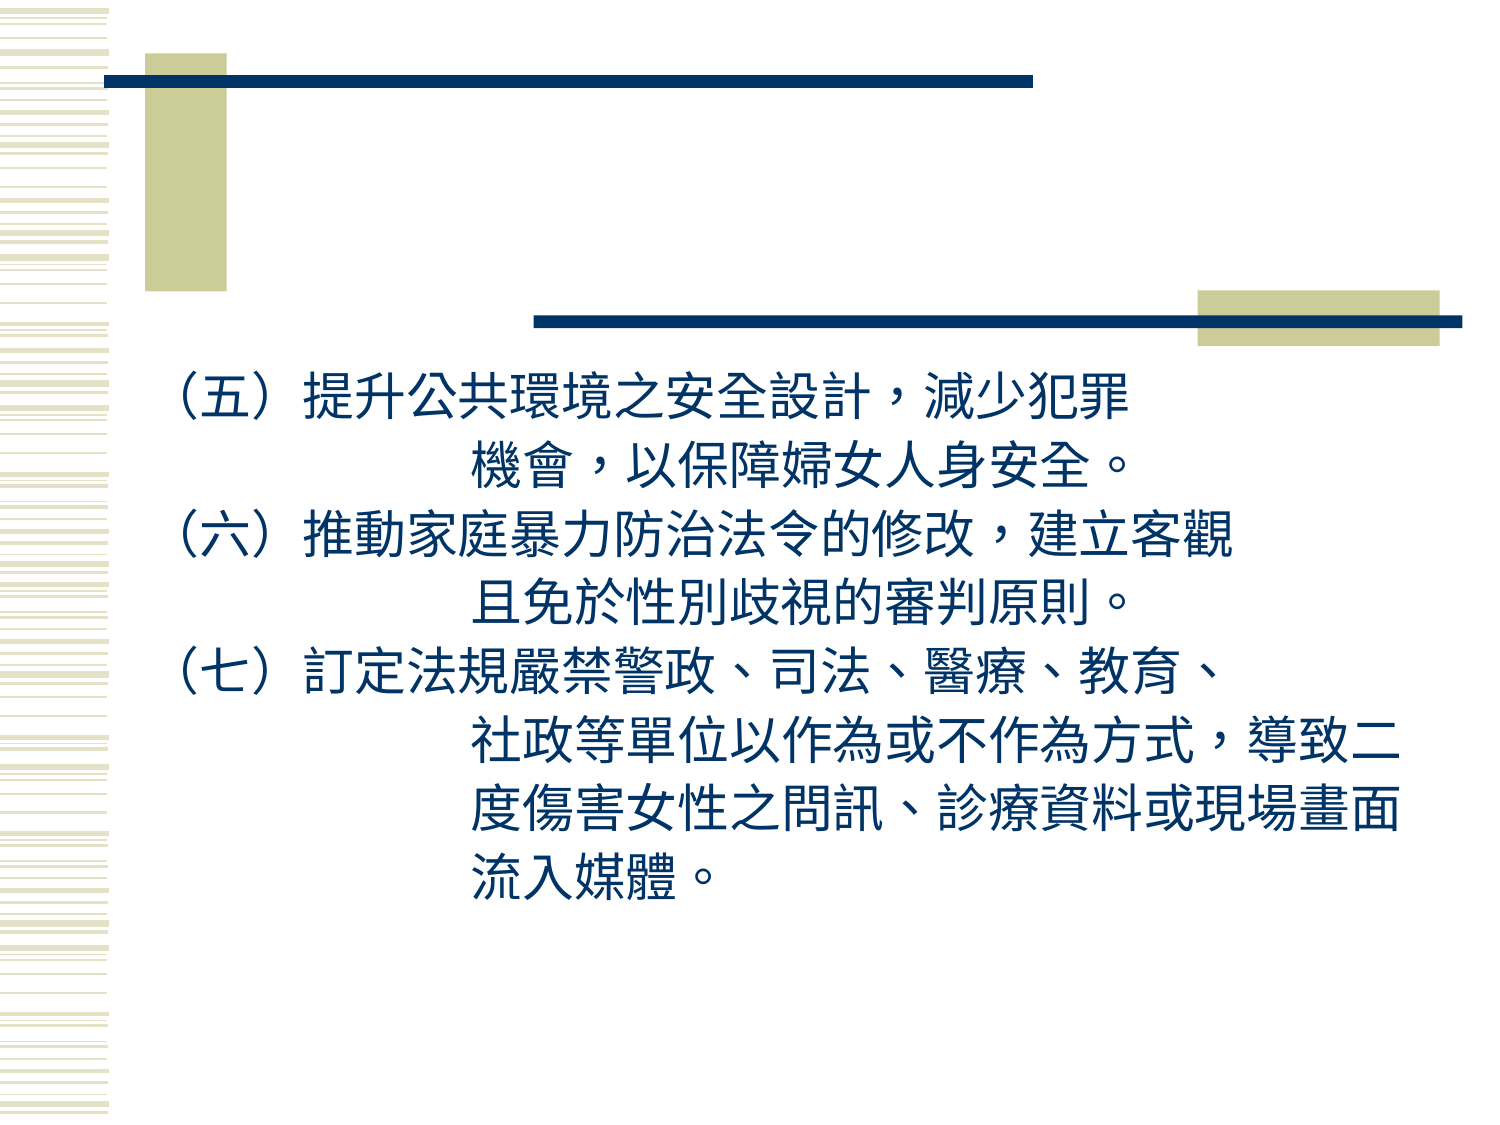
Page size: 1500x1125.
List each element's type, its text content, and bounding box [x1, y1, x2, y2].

list （五）提升公共環境之安全設計，減少犯罪 機會，以保障婦女人身安全。 （六）推動家庭暴力防治法令的修改，建立客觀 且免於性別歧視的審判原則。 （七）訂定法規嚴禁警政、司法、醫療、教育、 社政等單位以作為或不作為方式，導致二 度傷害女性之問訊、診療資料或現場畫面 流入媒體。 [132, 363, 1439, 1000]
